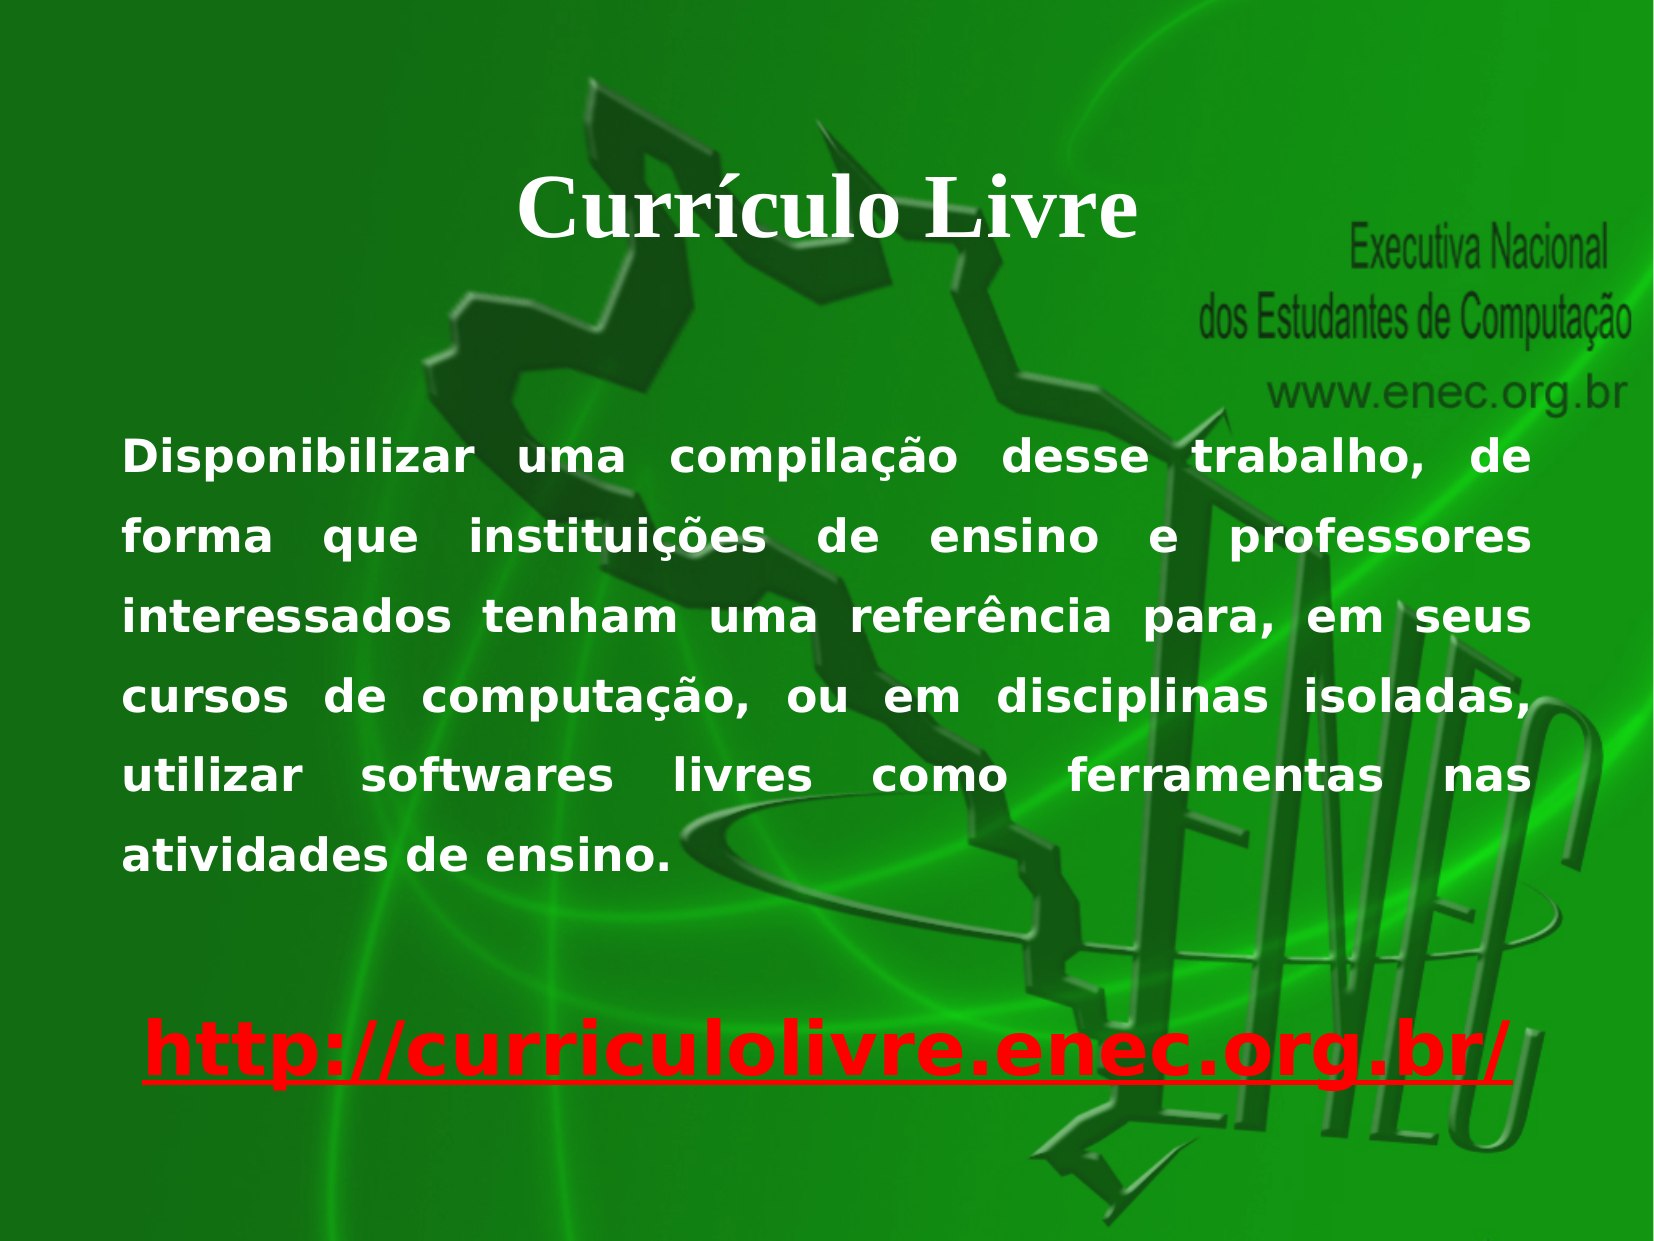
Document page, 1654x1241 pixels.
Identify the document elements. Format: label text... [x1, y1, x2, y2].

text_box Disponibilizar uma compilação desse trabalho, de forma que instituições de ensino e professores interessados tenham uma referência para, em seus cursos de computação, ou em disciplinas isoladas, utilizar softwares livres como ferramentas nas atividades de ensino. http://curriculolivre.enec.org.br/ [121, 403, 1534, 1093]
picture [0, 0, 1654, 1241]
title Currículo Livre [121, 103, 1534, 311]
